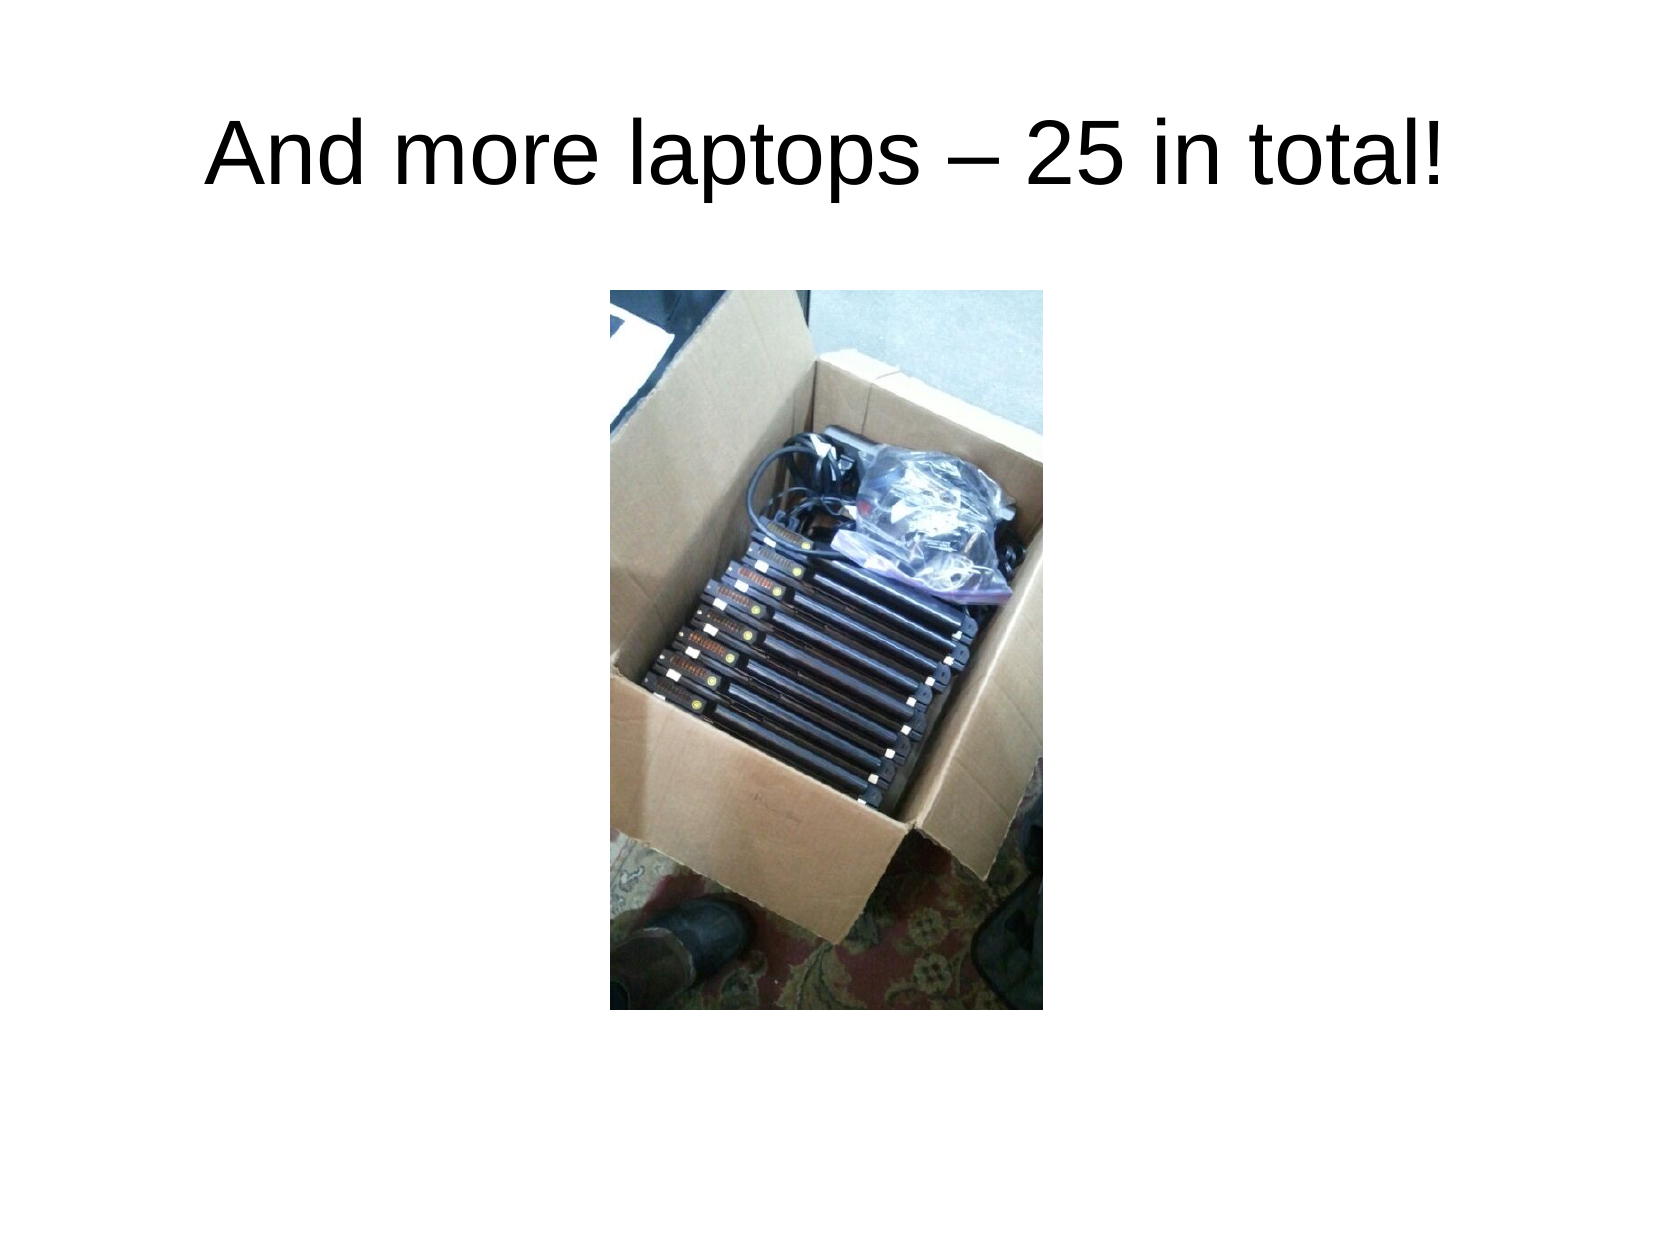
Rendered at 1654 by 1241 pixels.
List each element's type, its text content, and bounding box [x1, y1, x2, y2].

title And more laptops – 25 in total! [82, 49, 1571, 257]
picture [610, 290, 1043, 1010]
